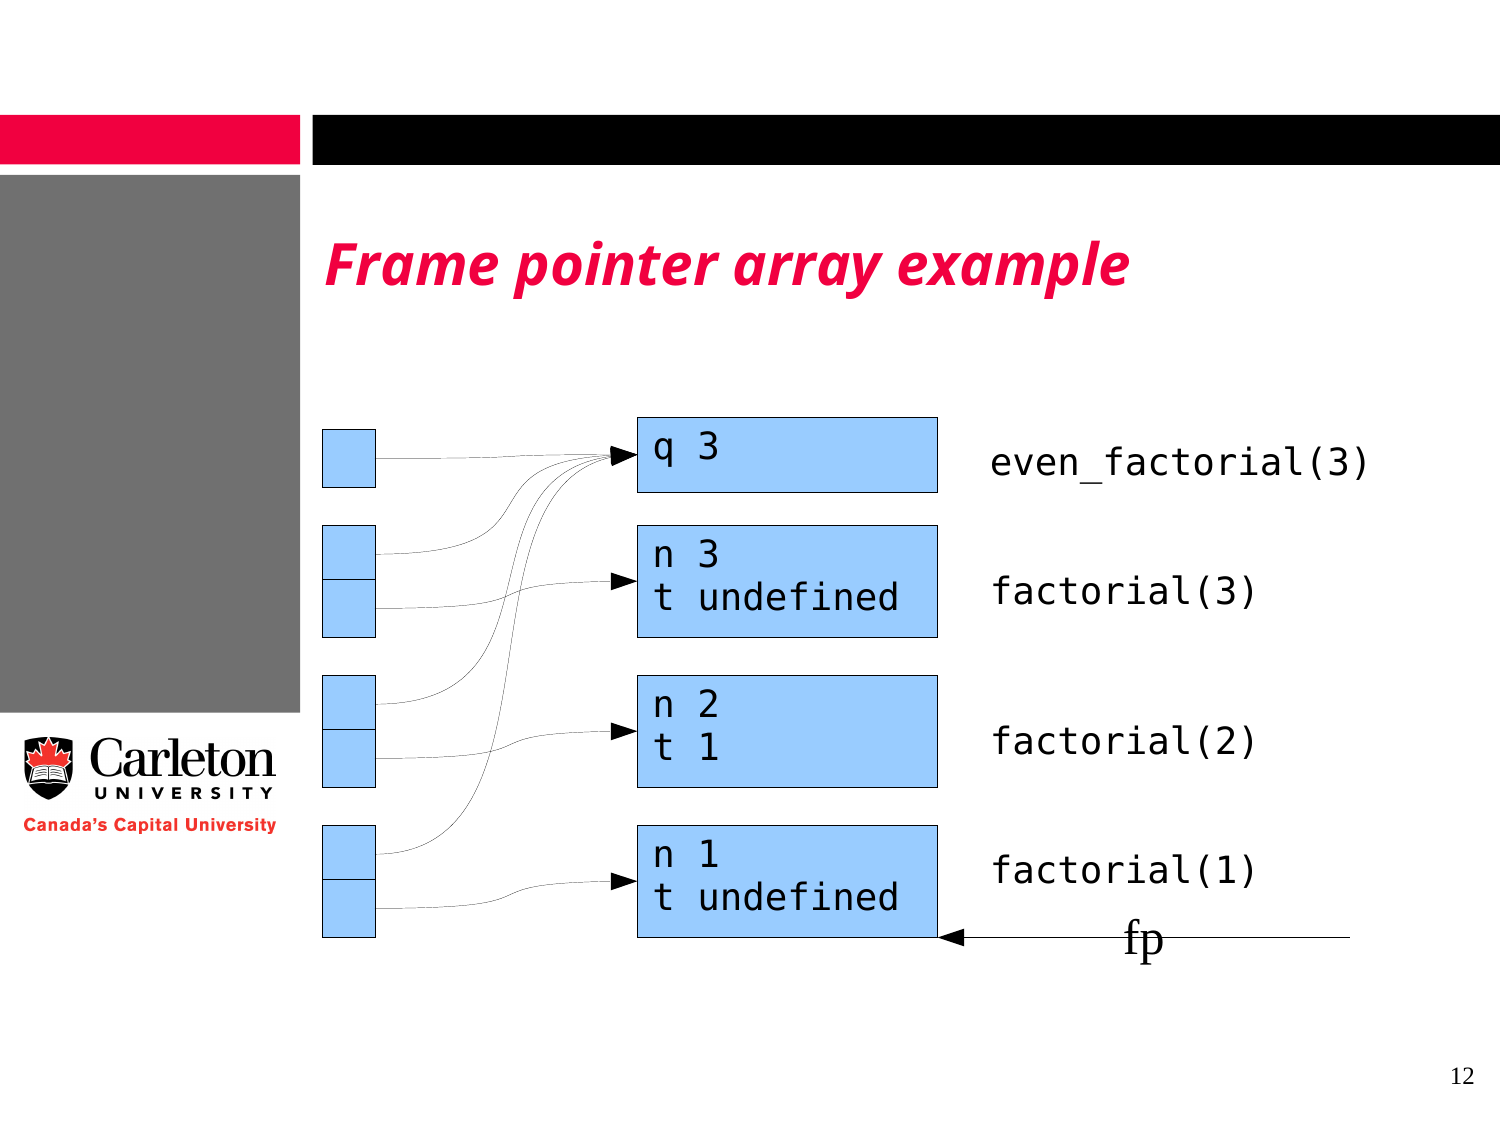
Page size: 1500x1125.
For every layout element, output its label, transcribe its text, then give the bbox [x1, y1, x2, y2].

text_box factorial(1) [975, 841, 1276, 901]
text_box [322, 525, 376, 638]
text_box [322, 675, 376, 788]
text_box n 1 t undefined [637, 825, 938, 938]
title Frame pointer array example [324, 194, 1450, 331]
text_box [322, 825, 376, 938]
text_box factorial(3) [975, 562, 1276, 621]
text_box q 3 [637, 417, 938, 493]
text_box n 2 t 1 [637, 675, 938, 788]
picture [24, 737, 276, 834]
text_box n 3 t undefined [637, 525, 938, 638]
text_box [322, 429, 376, 488]
text_box even_factorial(3) [975, 433, 1388, 493]
text_box factorial(2) [975, 712, 1276, 771]
